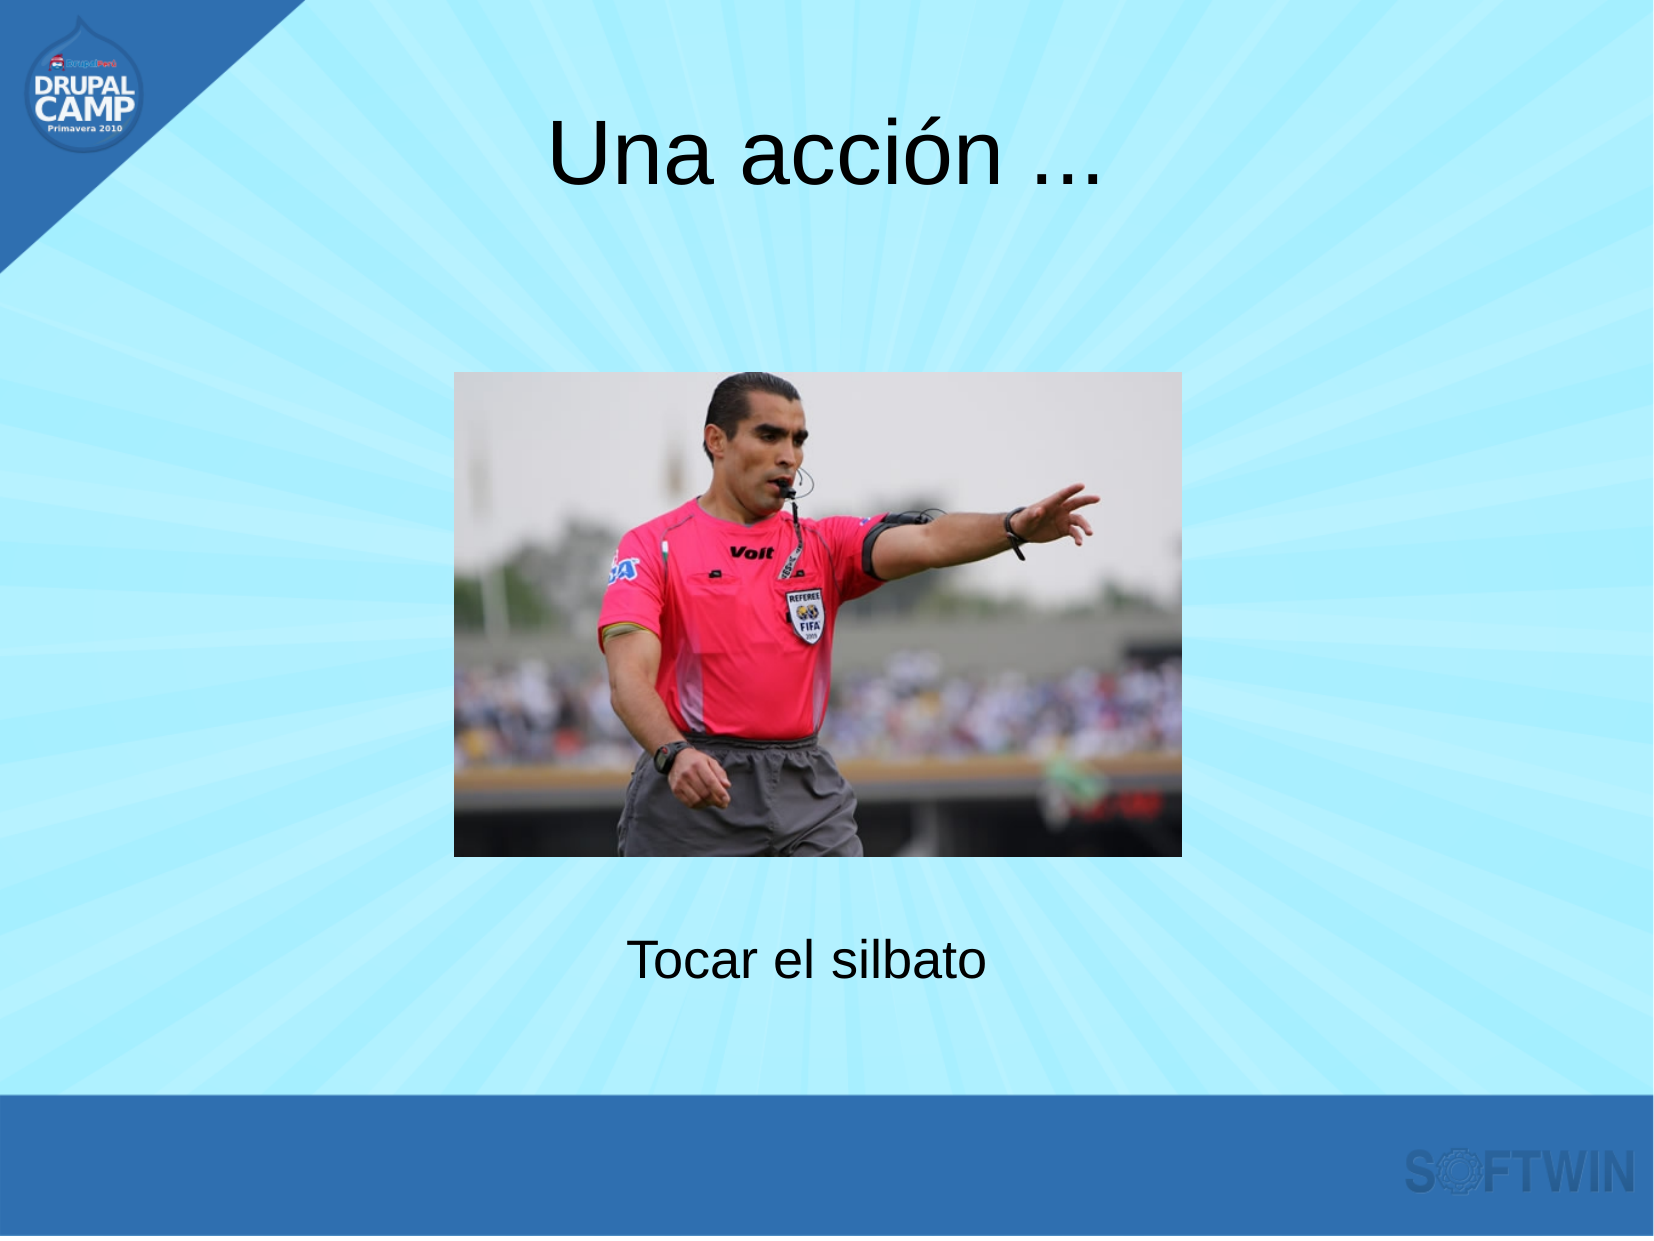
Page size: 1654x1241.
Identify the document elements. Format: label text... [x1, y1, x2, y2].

picture [0, 0, 1654, 1236]
title Una acción ... [82, 49, 1571, 257]
text_box Tocar el silbato [611, 921, 1004, 1034]
